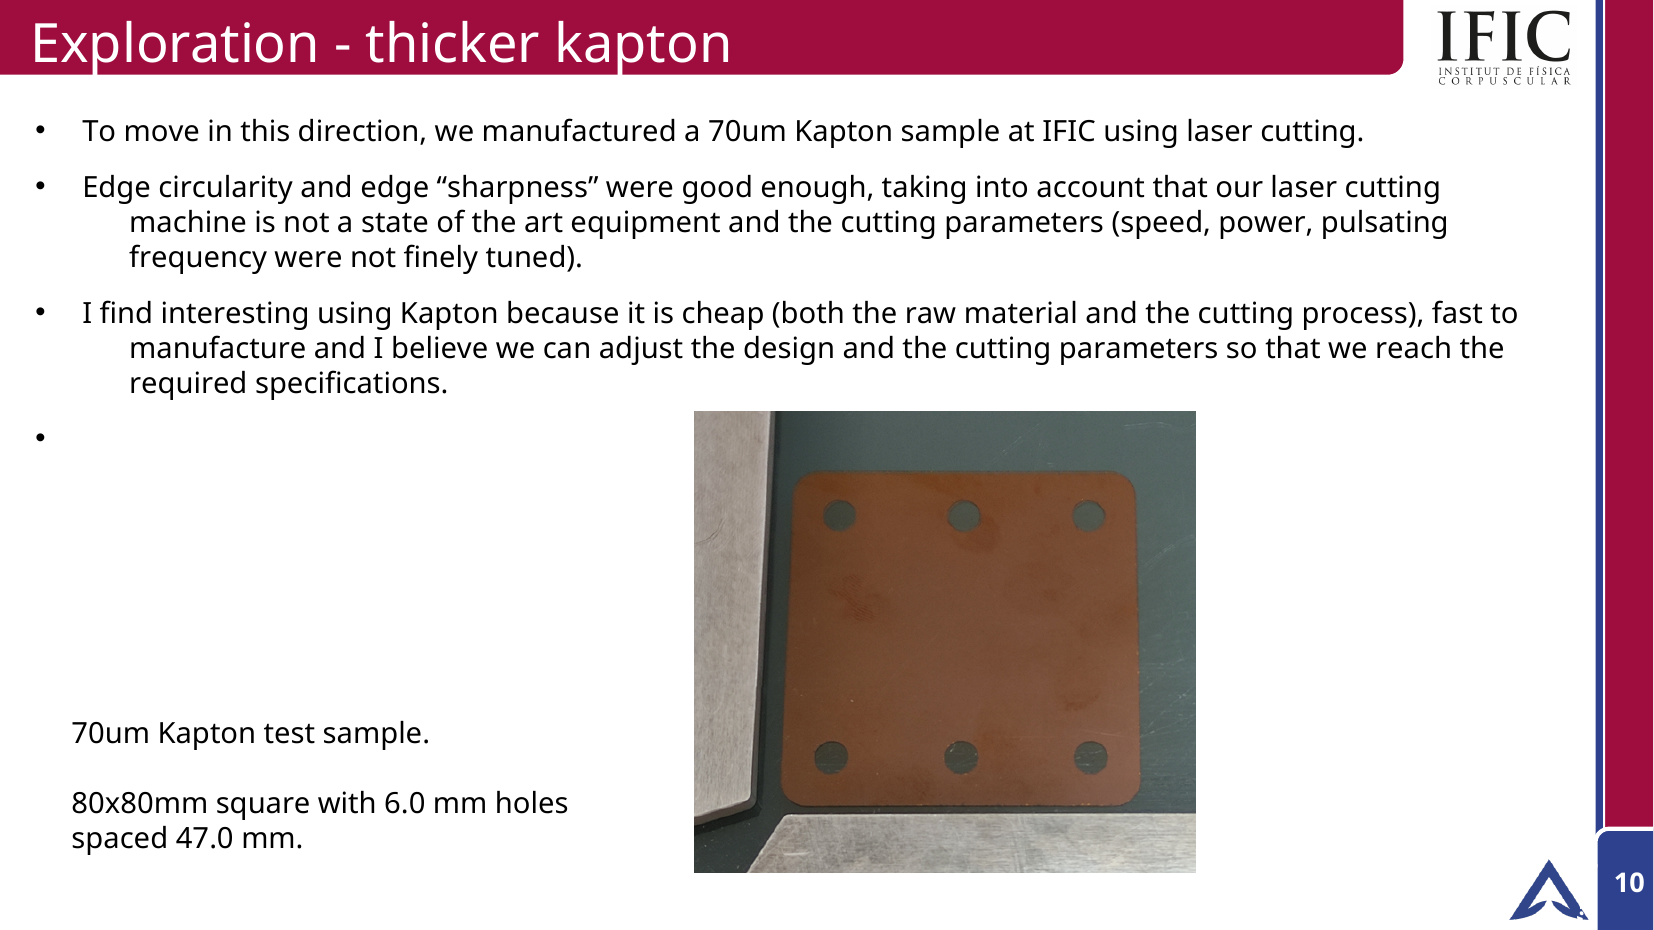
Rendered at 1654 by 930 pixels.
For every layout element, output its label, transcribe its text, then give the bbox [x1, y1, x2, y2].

picture [694, 411, 1196, 873]
text_box To move in this direction, we manufactured a 70um Kapton sample at IFIC using laser cutting. Edge circularity and edge “sharpness” were good enough, taking into account that our laser cutting machine is not a state of the art equipment and the cutting parameters (speed, power, pulsating frequency were not finely tuned). I find interesting using Kapton because it is cheap (both the raw material and the cutting process), fast to manufacture and I believe we can adjust the design and the cutting parameters so that we reach the required specifications. [35, 112, 1563, 459]
text_box 70um Kapton test sample. 80x80mm square with 6.0 mm holes spaced 47.0 mm. [56, 707, 674, 864]
title Exploration - thicker kapton [29, 7, 1359, 74]
